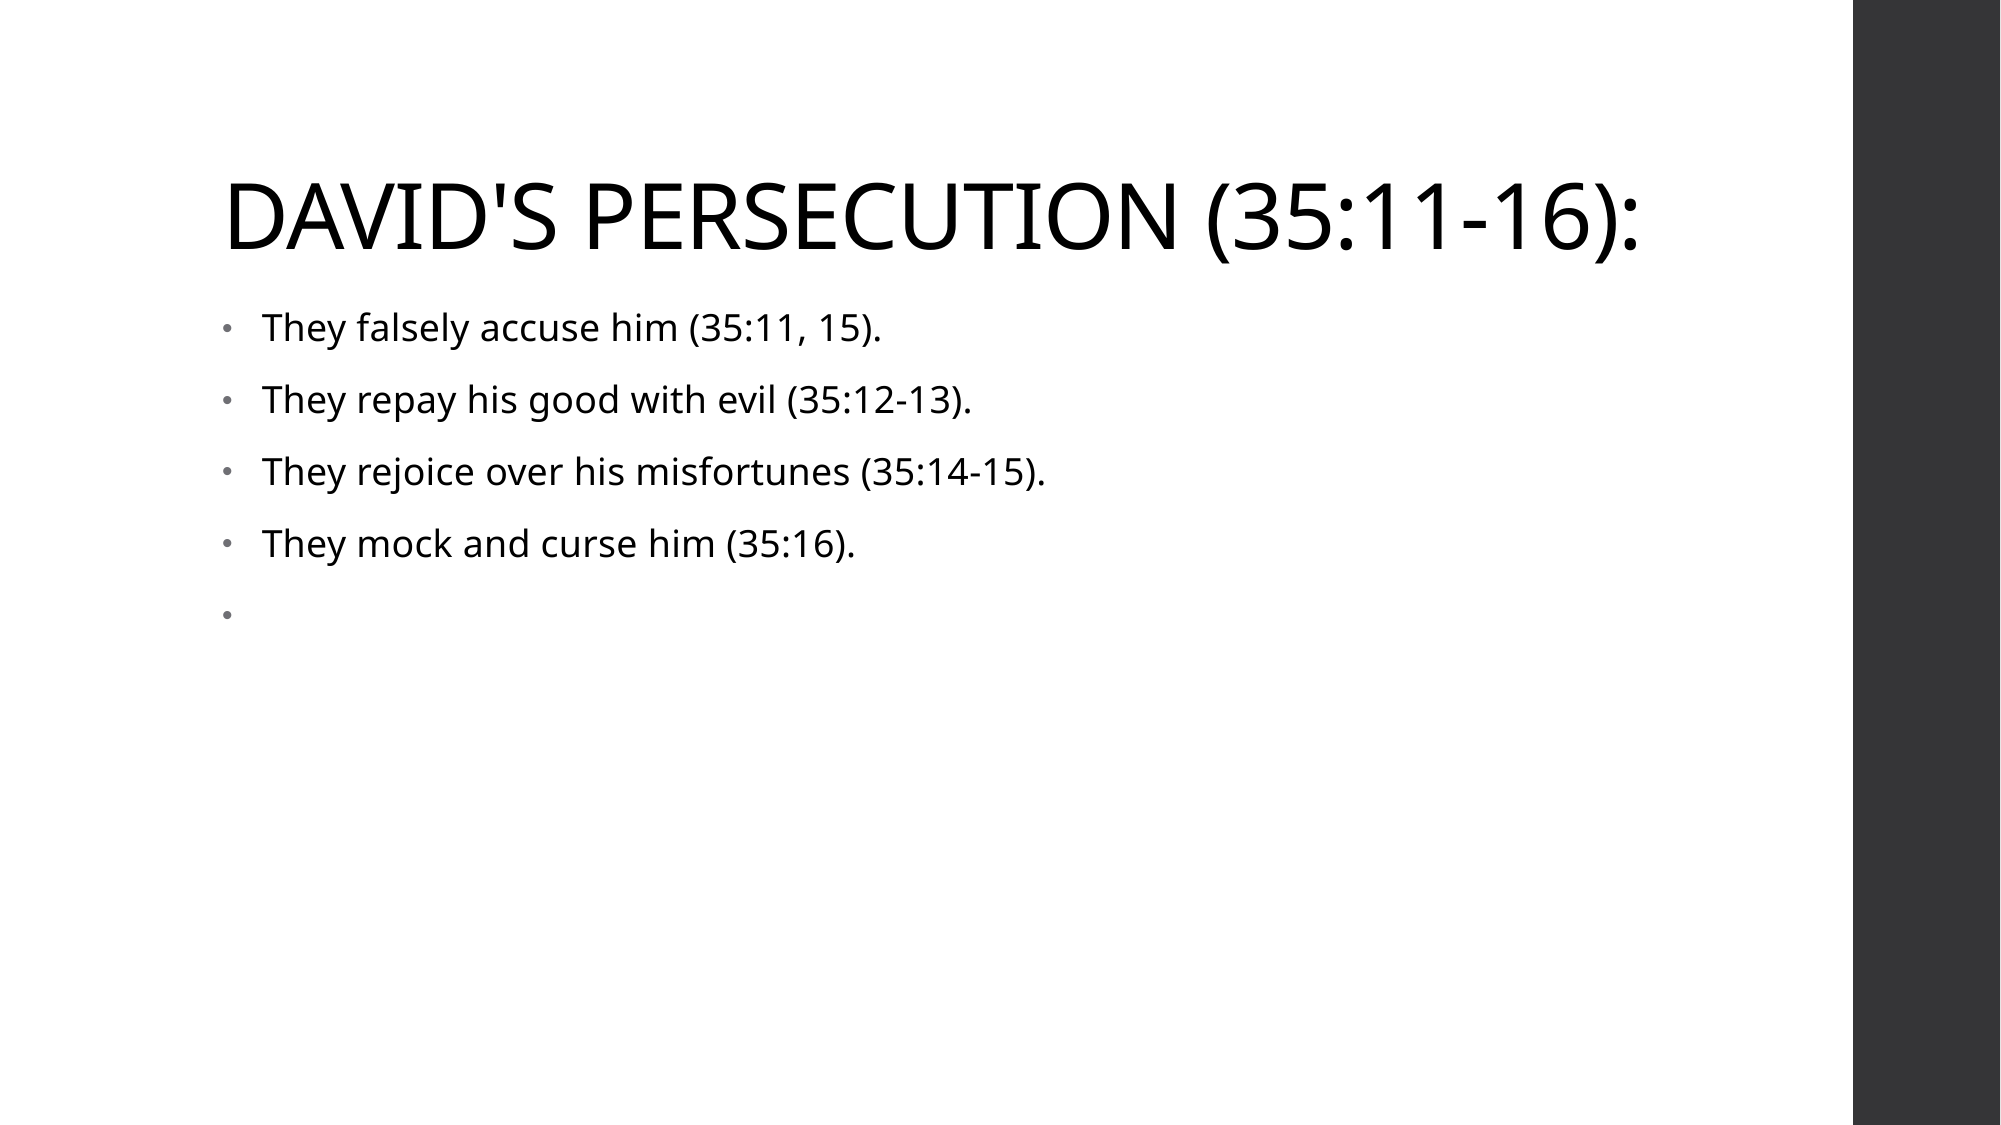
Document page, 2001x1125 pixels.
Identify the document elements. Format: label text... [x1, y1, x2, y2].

list They falsely accuse him (35:11, 15). They repay his good with evil (35:12-13). They rejoice over his misfortunes (35:14-15). They mock and curse him (35:16). [206, 299, 1617, 1014]
title DAVID'S PERSECUTION (35:11-16): [206, 60, 1797, 278]
